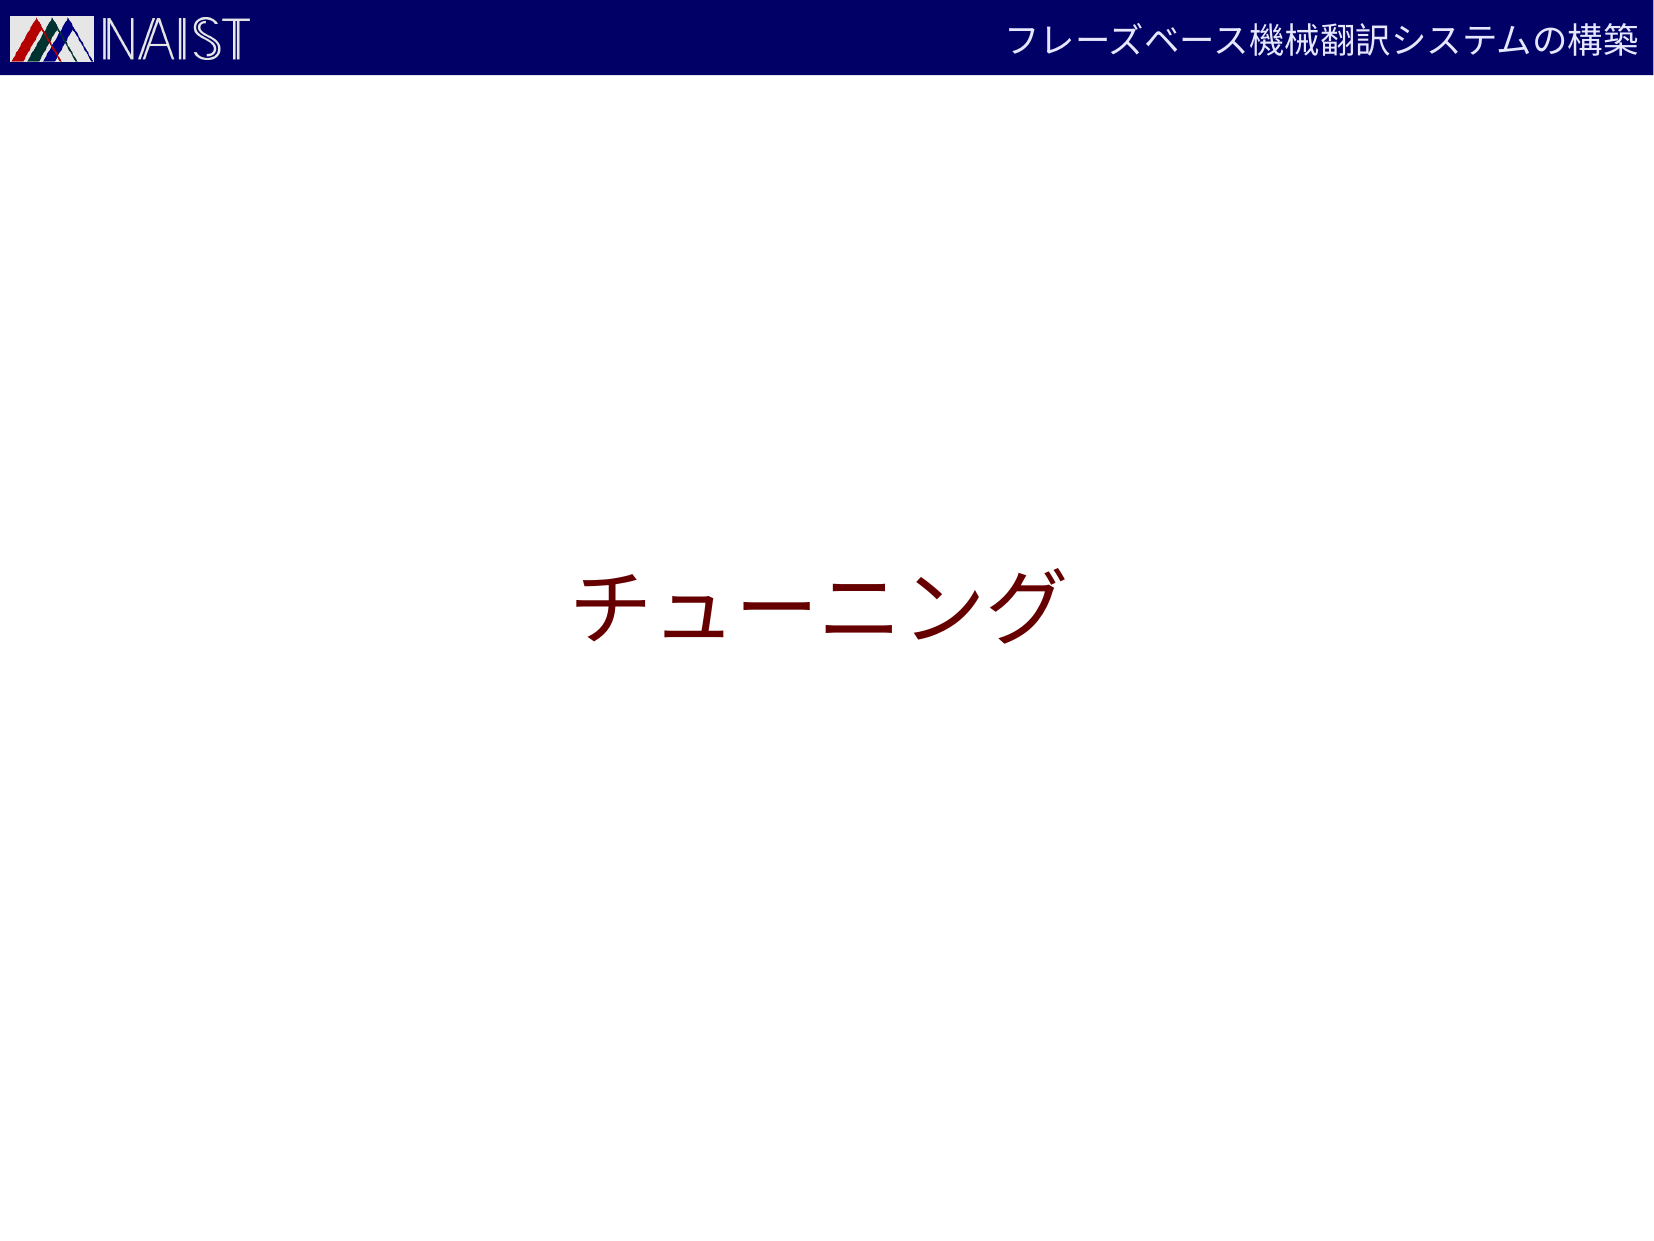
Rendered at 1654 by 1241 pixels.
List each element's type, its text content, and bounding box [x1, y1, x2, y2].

title チューニング [75, 506, 1564, 698]
picture [10, 16, 94, 62]
picture [102, 17, 251, 60]
